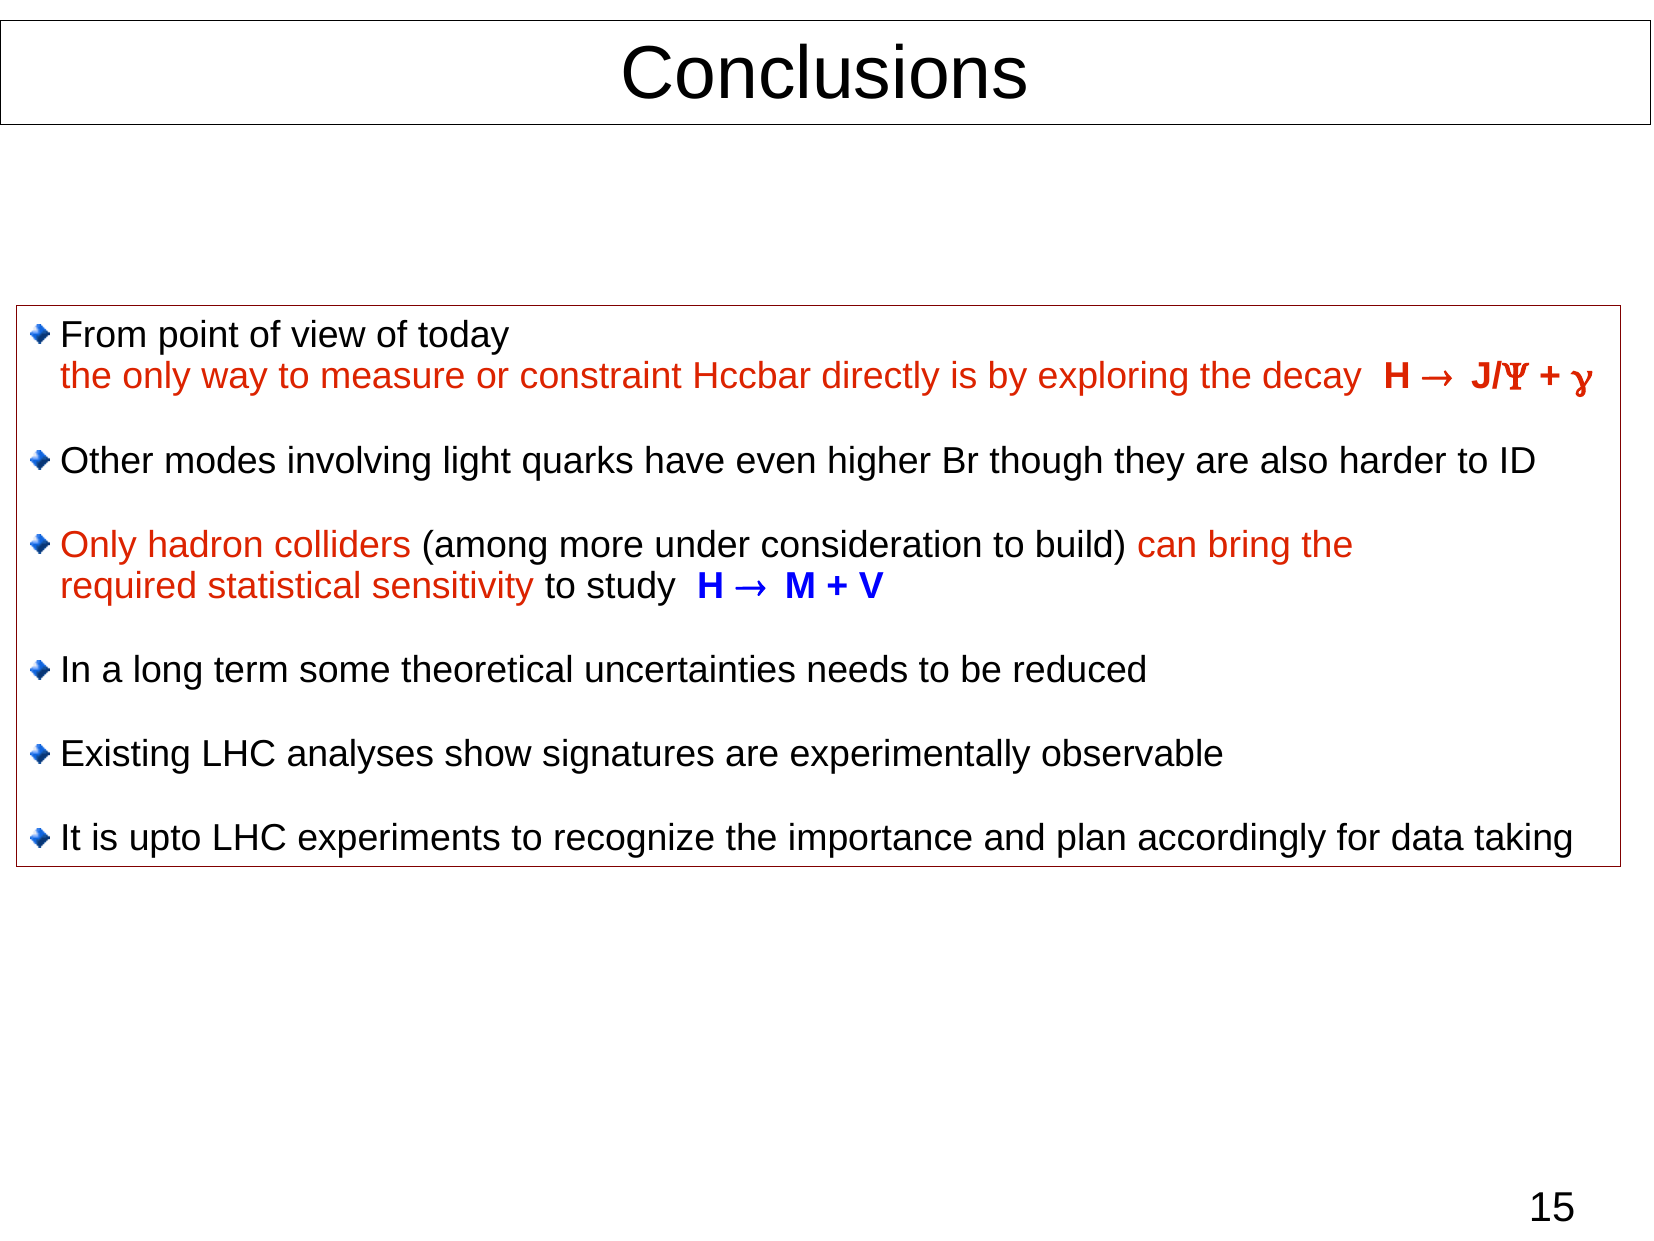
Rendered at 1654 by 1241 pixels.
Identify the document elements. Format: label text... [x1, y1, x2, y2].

title Conclusions [0, 20, 1651, 24]
text_box From point of view of today the only way to measure or constraint Hccbar directly is by exploring the decay H  J/ +  Other modes involving light quarks have even higher Br though they are also harder to ID Only hadron colliders (among more under consideration to build) can bring the required statistical sensitivity to study H  M + V In a long term some theoretical uncertainties needs to be reduced Existing LHC analyses show signatures are experimentally observable It is upto LHC experiments to recognize the importance and plan accordingly for data taking [16, 305, 1622, 330]
title Back up [30, 328, 50, 344]
picture [30, 828, 50, 848]
